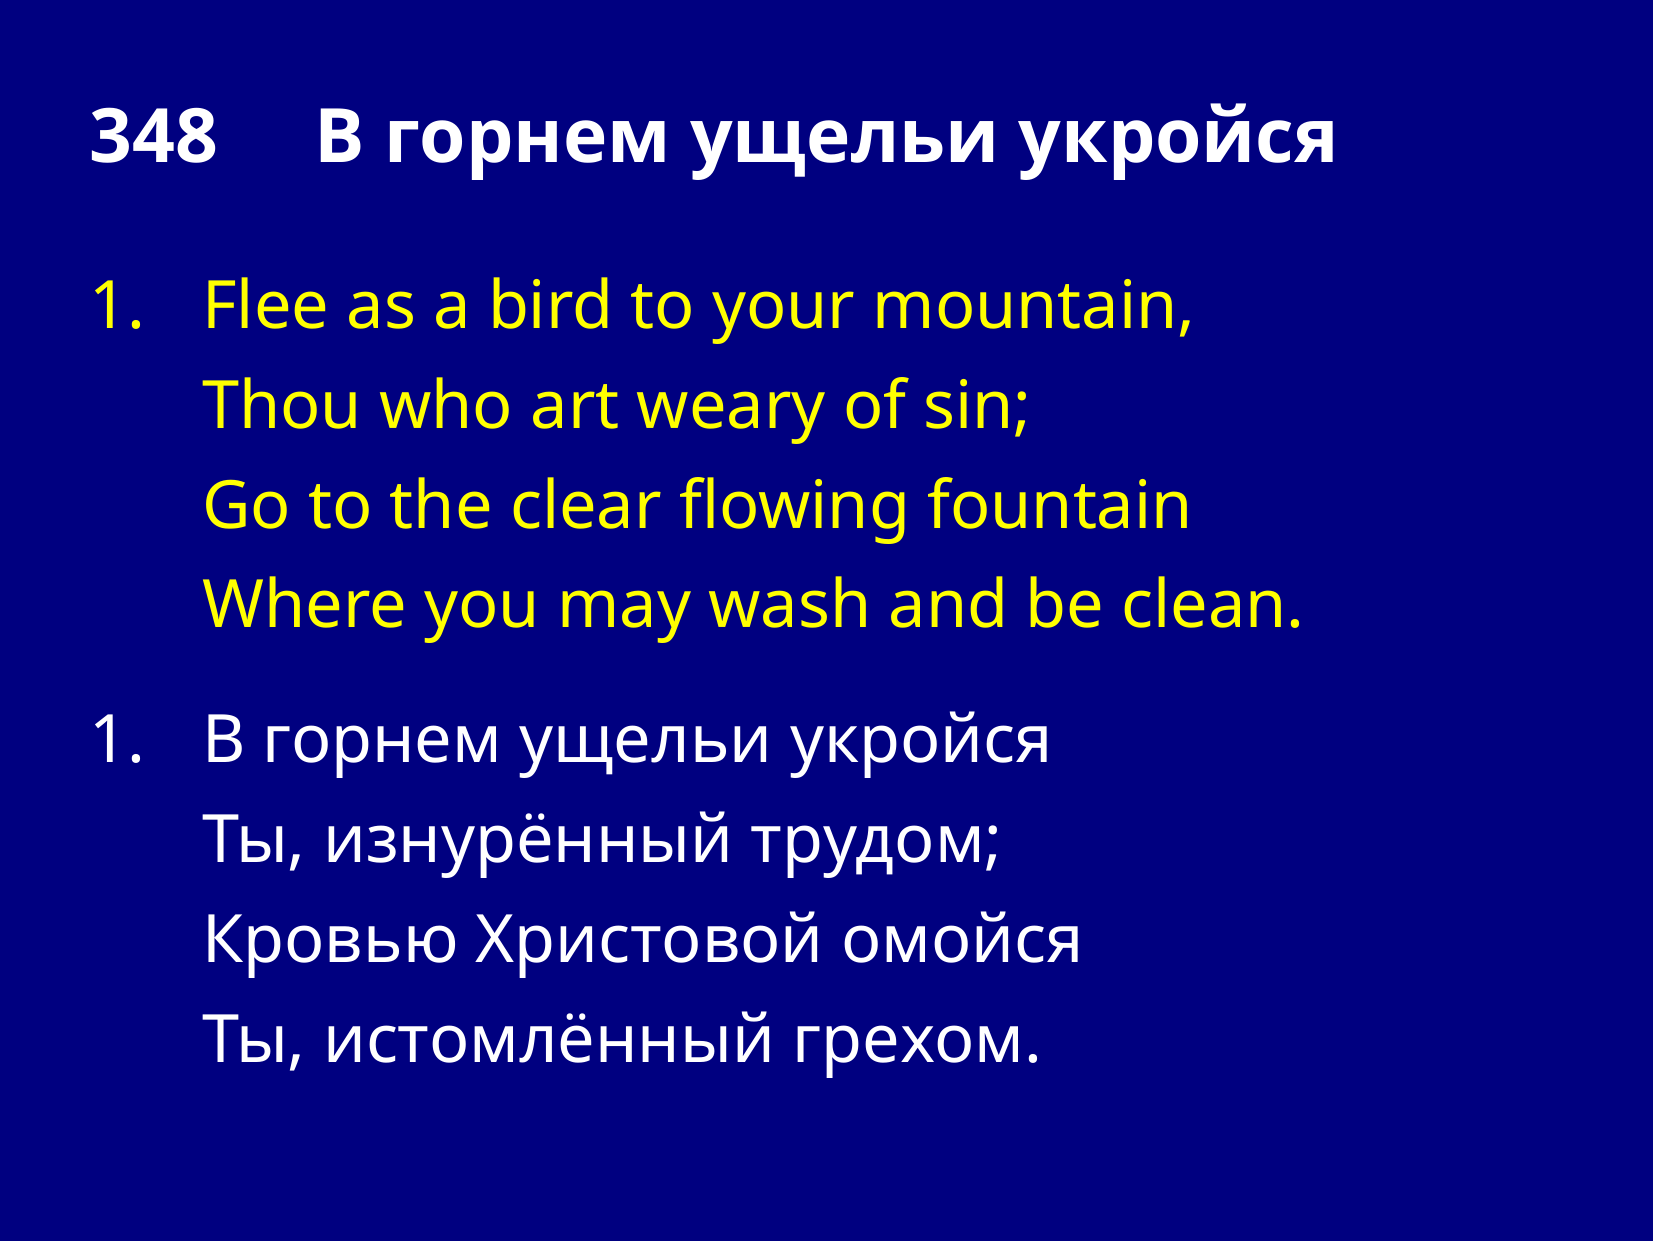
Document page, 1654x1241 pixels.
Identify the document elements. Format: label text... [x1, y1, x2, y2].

text_box 1. В горнем ущельи укройся Ты, изнурённый трудом; Кровью Христовой омойся Ты, истомлённый грехом. [75, 675, 1576, 1163]
text_box 1. Flee as a bird to your mountain, Thou who art weary of sin; Go to the clear flowing fountain Where you may wash and be clean. [75, 188, 1576, 638]
text_box 348 В горнем ущельи укройся [75, 75, 1576, 188]
